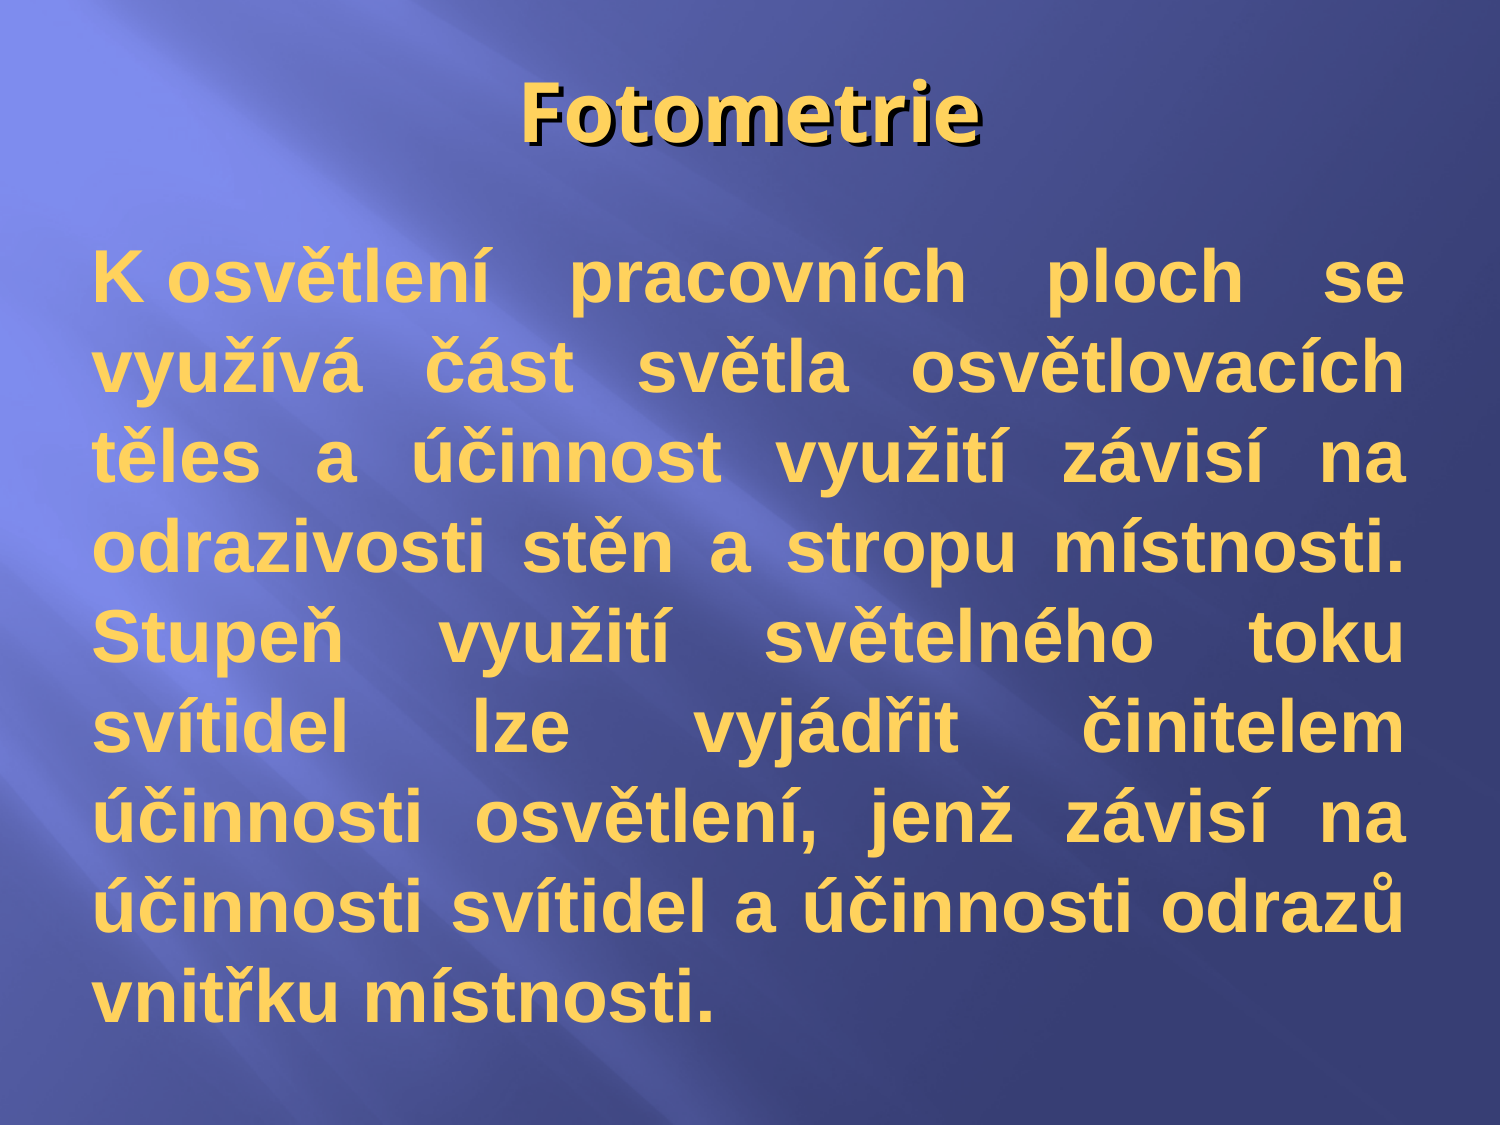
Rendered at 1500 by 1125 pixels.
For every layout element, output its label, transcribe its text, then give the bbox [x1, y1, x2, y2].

title Fotometrie [75, 45, 1426, 173]
text_box K osvětlení pracovních ploch se využívá část světla osvětlovacích těles a účinnost využití závisí na odrazivosti stěn a stropu místnosti. Stupeň využití světelného toku svítidel lze vyjádřit činitelem účinnosti osvětlení, jenž závisí na účinnosti svítidel a účinnosti odrazů vnitřku místnosti. [76, 220, 1447, 988]
